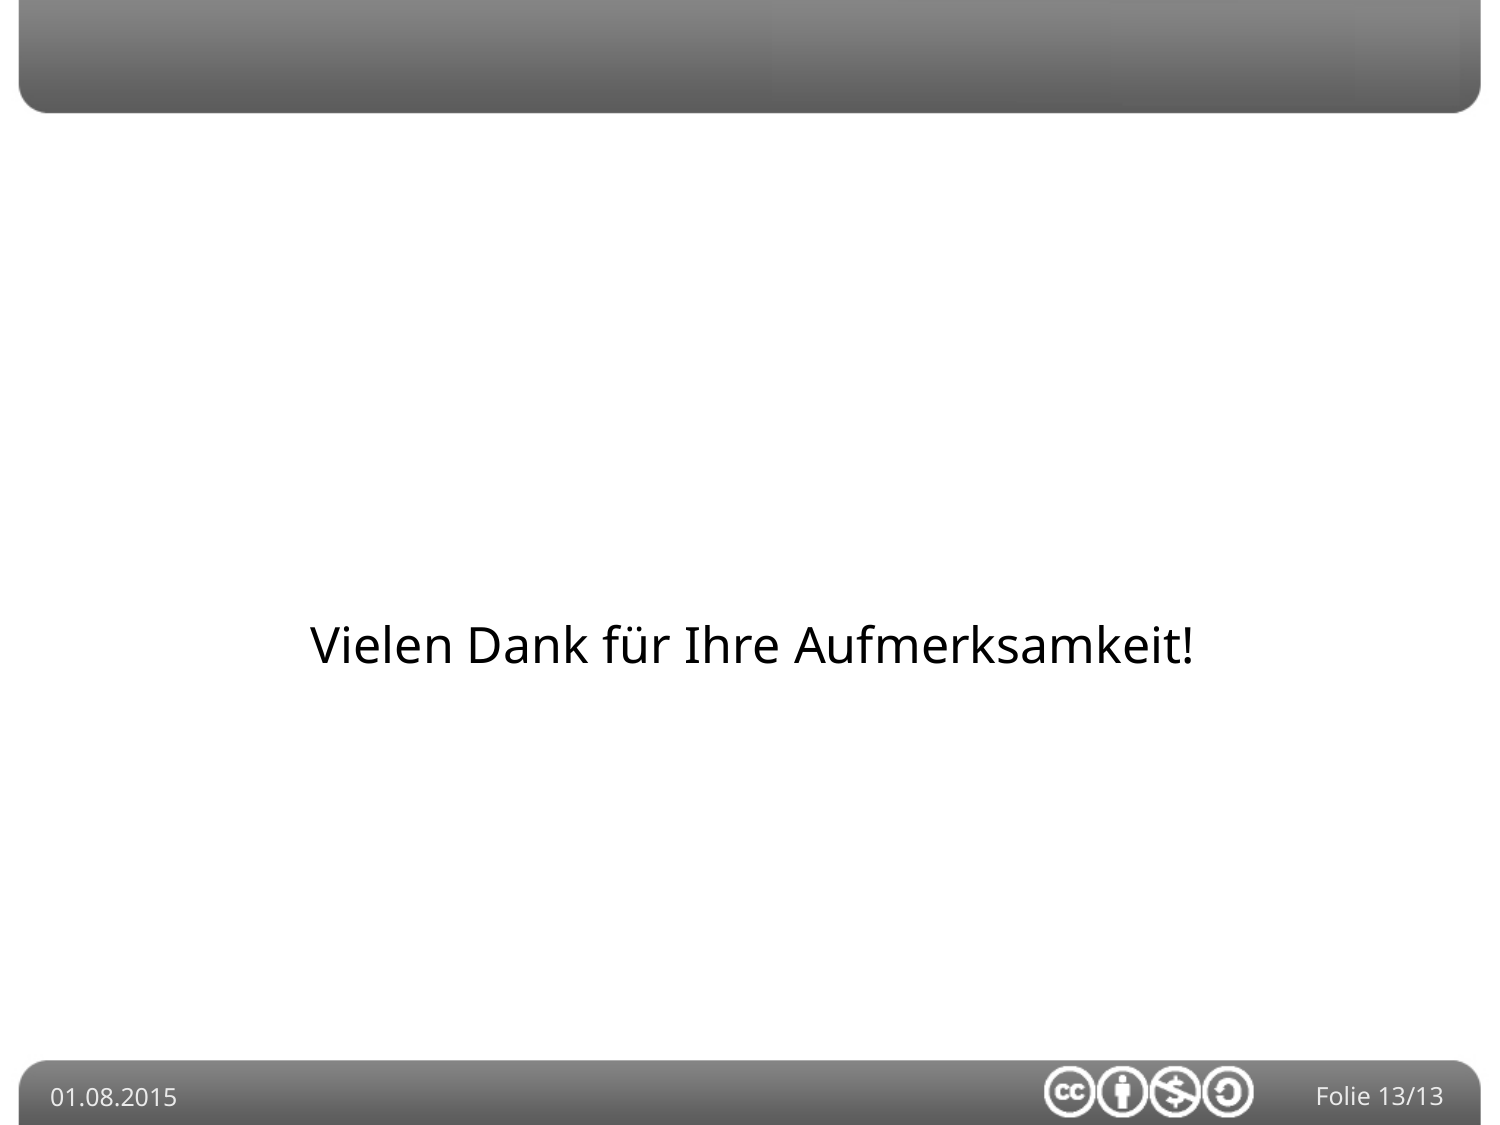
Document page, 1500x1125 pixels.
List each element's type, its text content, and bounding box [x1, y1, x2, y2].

picture [0, 0, 1500, 1125]
list Vielen Dank für Ihre Aufmerksamkeit! [59, 125, 1447, 1059]
